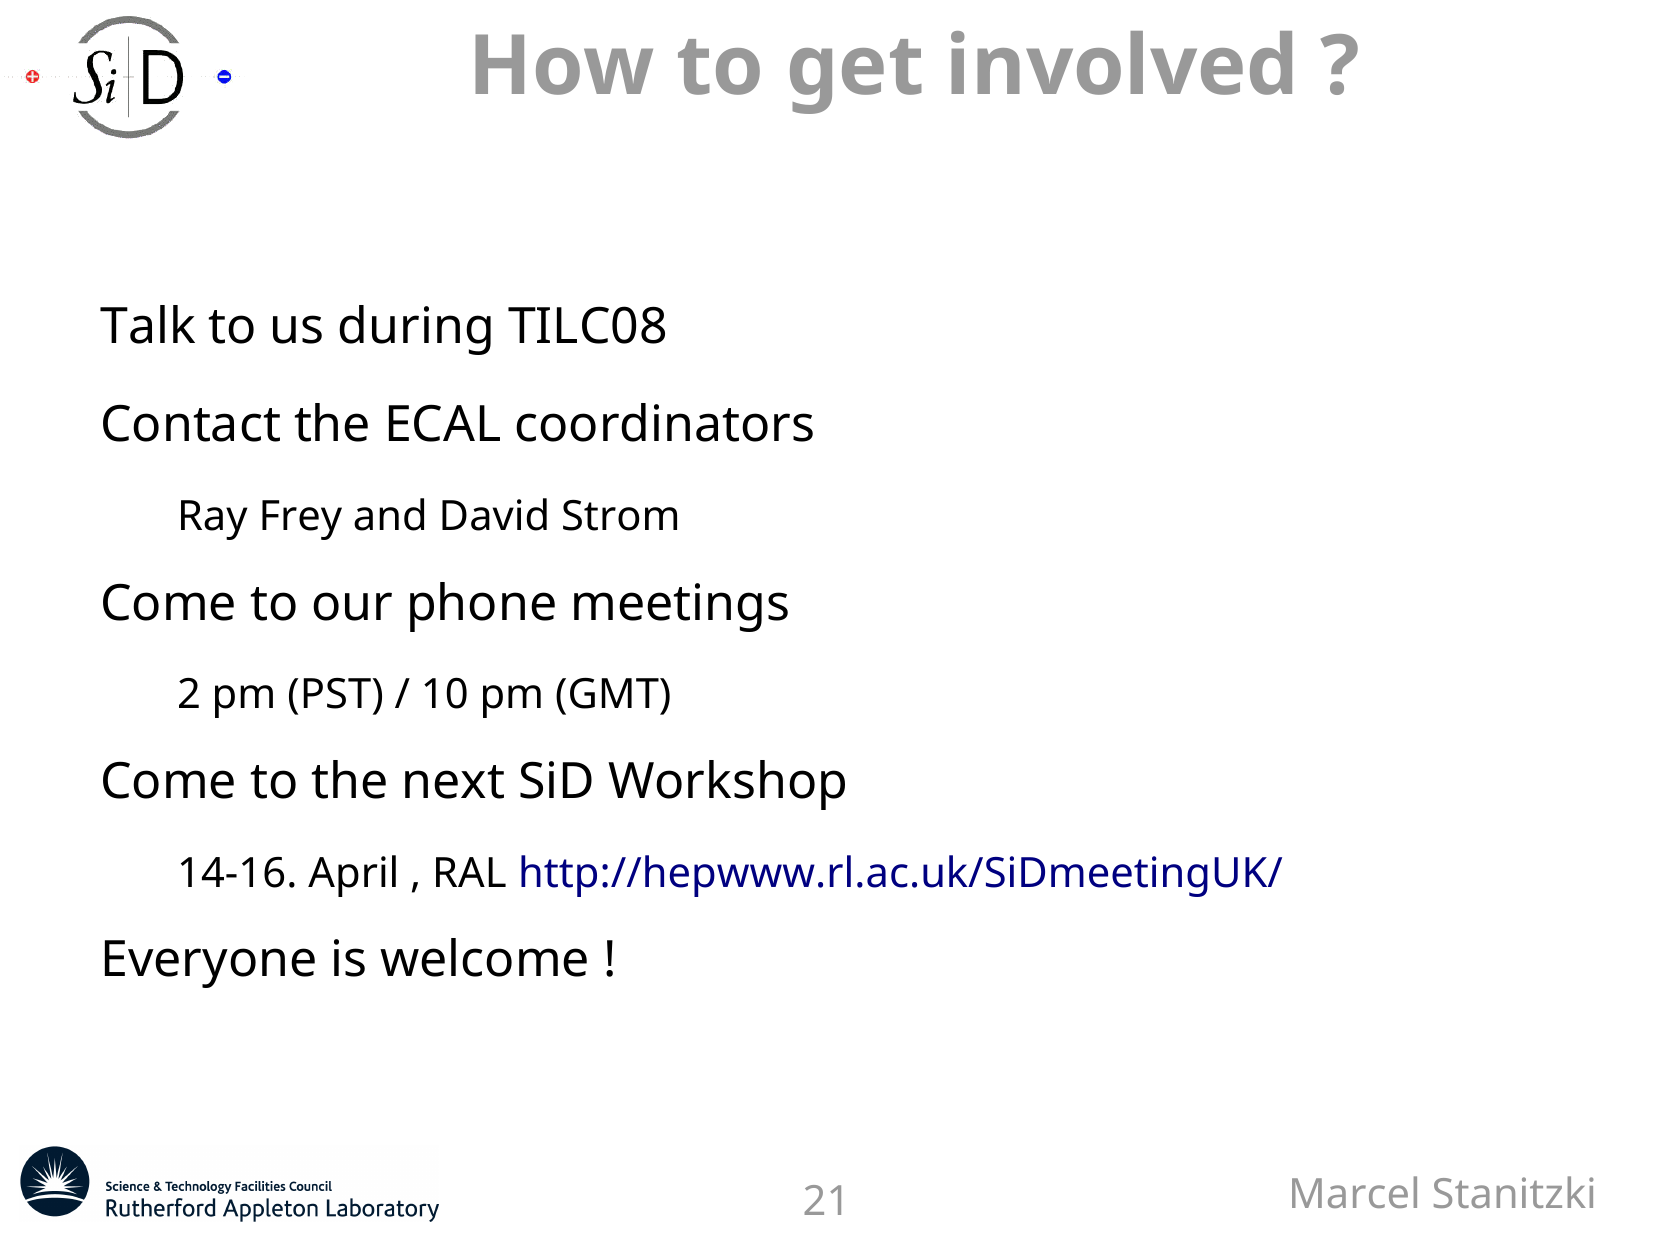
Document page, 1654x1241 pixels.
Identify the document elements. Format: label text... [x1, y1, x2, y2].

picture [19, 1145, 439, 1222]
picture [0, 0, 256, 154]
title How to get involved ? [250, 5, 1580, 119]
list Talk to us during TILC08 Contact the ECAL coordinators Ray Frey and David Strom Come to our phone meetings 2 pm (PST) / 10 pm (GMT) Come to the next SiD Workshop 14-16. April , RAL http://hepwww.rl.ac.uk/SiDmeetingUK/ Everyone is welcome ! [82, 290, 1571, 1109]
